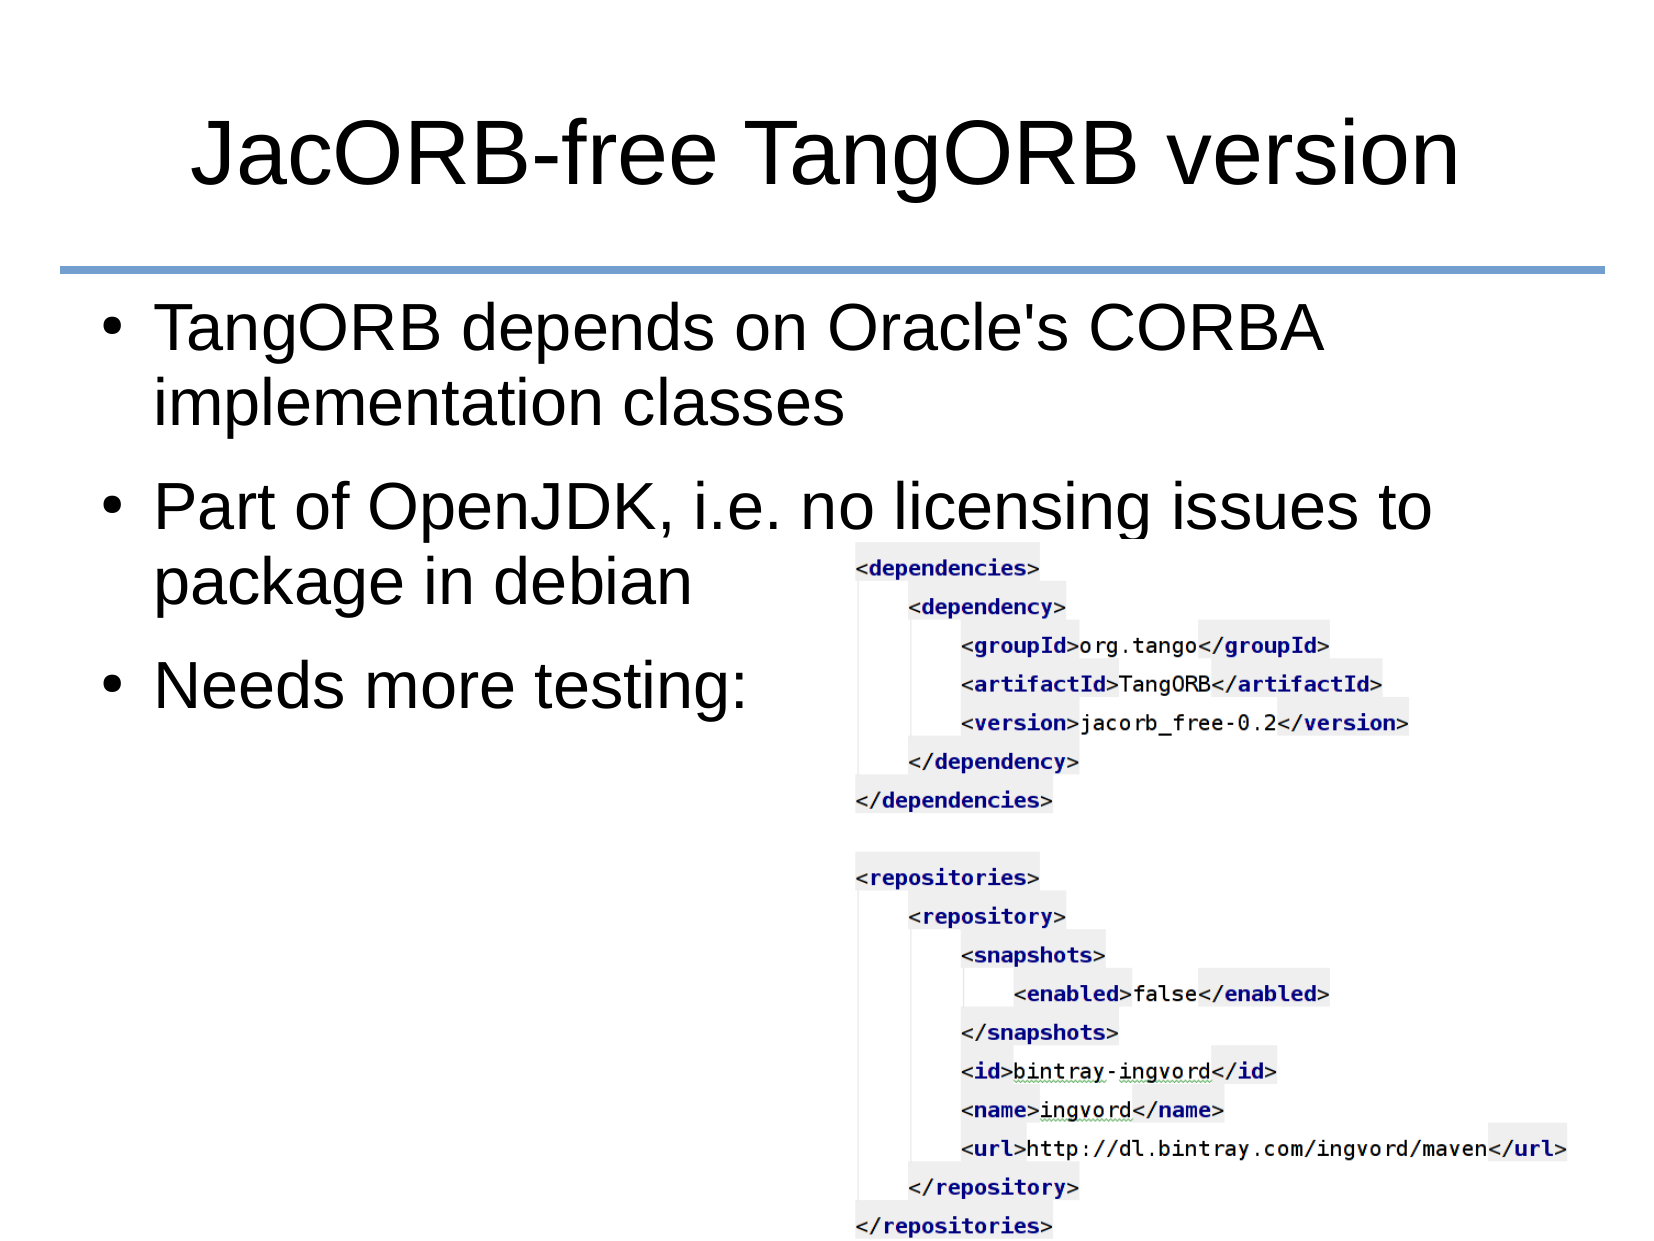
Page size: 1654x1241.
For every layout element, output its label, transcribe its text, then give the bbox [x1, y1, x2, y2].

title JacORB-free TangORB version [82, 49, 1571, 257]
list TangORB depends on Oracle's CORBA implementation classes Part of OpenJDK, i.e. no licensing issues to package in debian Needs more testing: [82, 290, 1571, 1010]
picture [851, 539, 1576, 1241]
